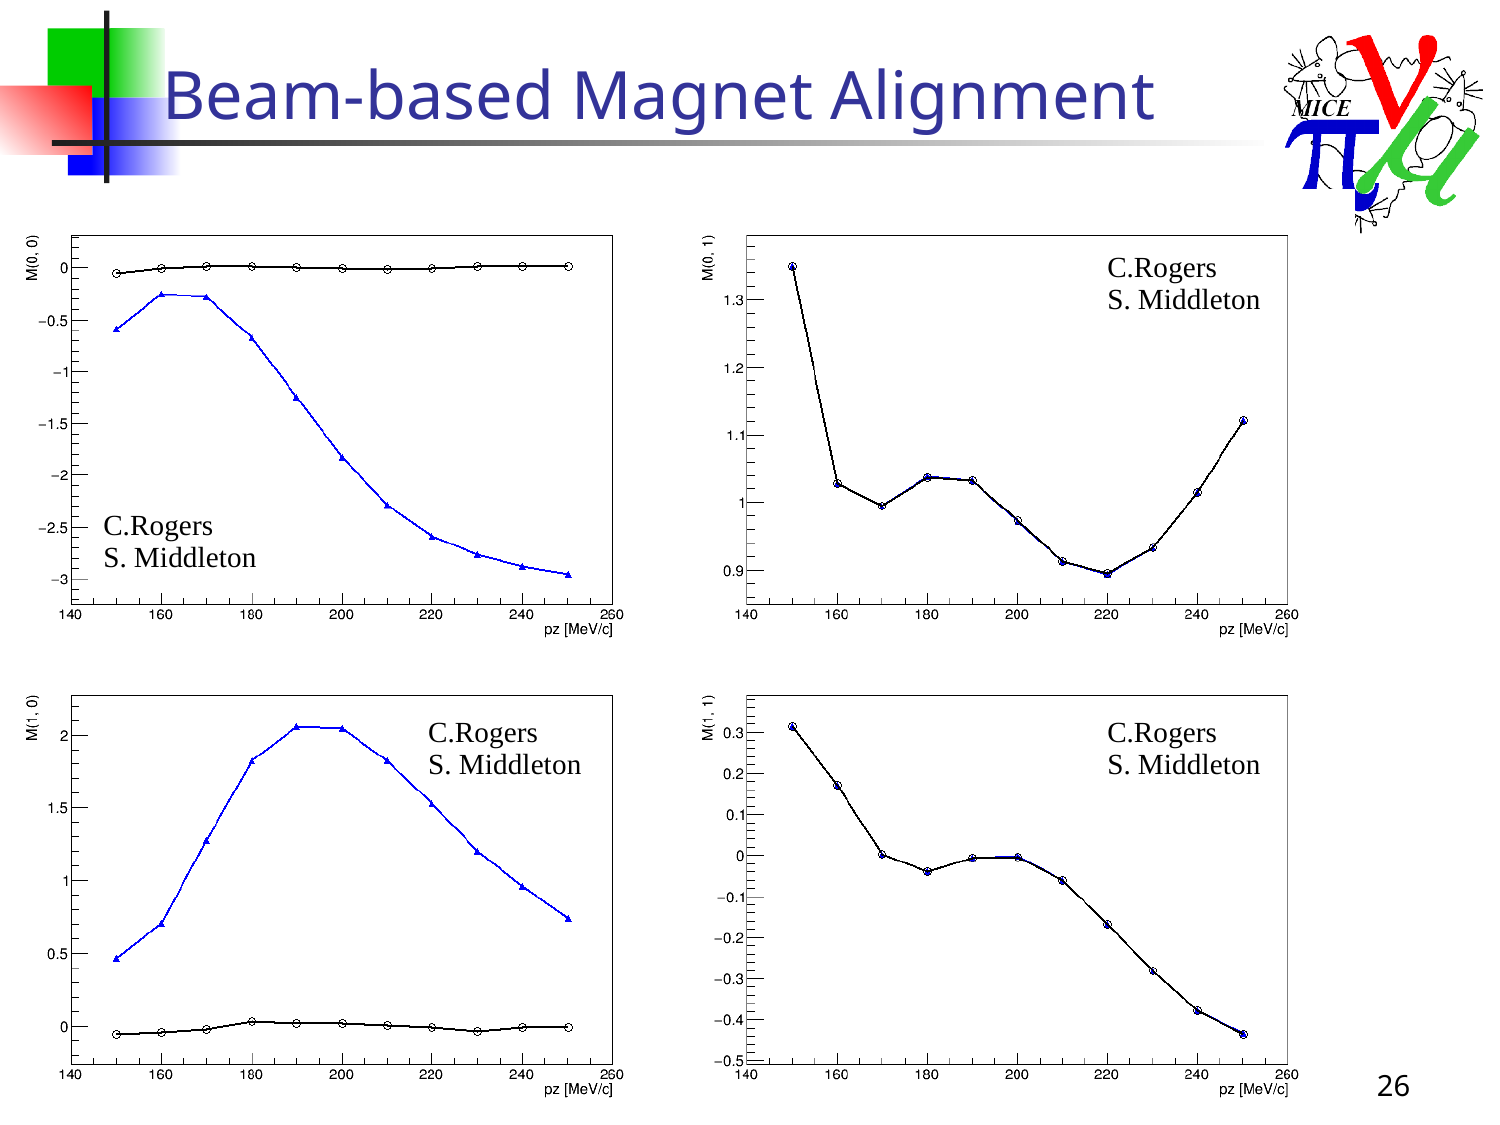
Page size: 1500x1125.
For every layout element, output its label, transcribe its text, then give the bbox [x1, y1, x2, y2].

text_box C.Rogers S. Middleton [88, 501, 272, 583]
text_box C.Rogers S. Middleton [1092, 708, 1276, 790]
text_box C.Rogers S. Middleton [413, 708, 597, 790]
picture [3, 5, 1500, 1110]
title Beam-based Magnet Alignment [162, 0, 1441, 188]
text_box C.Rogers S. Middleton [1092, 244, 1276, 325]
